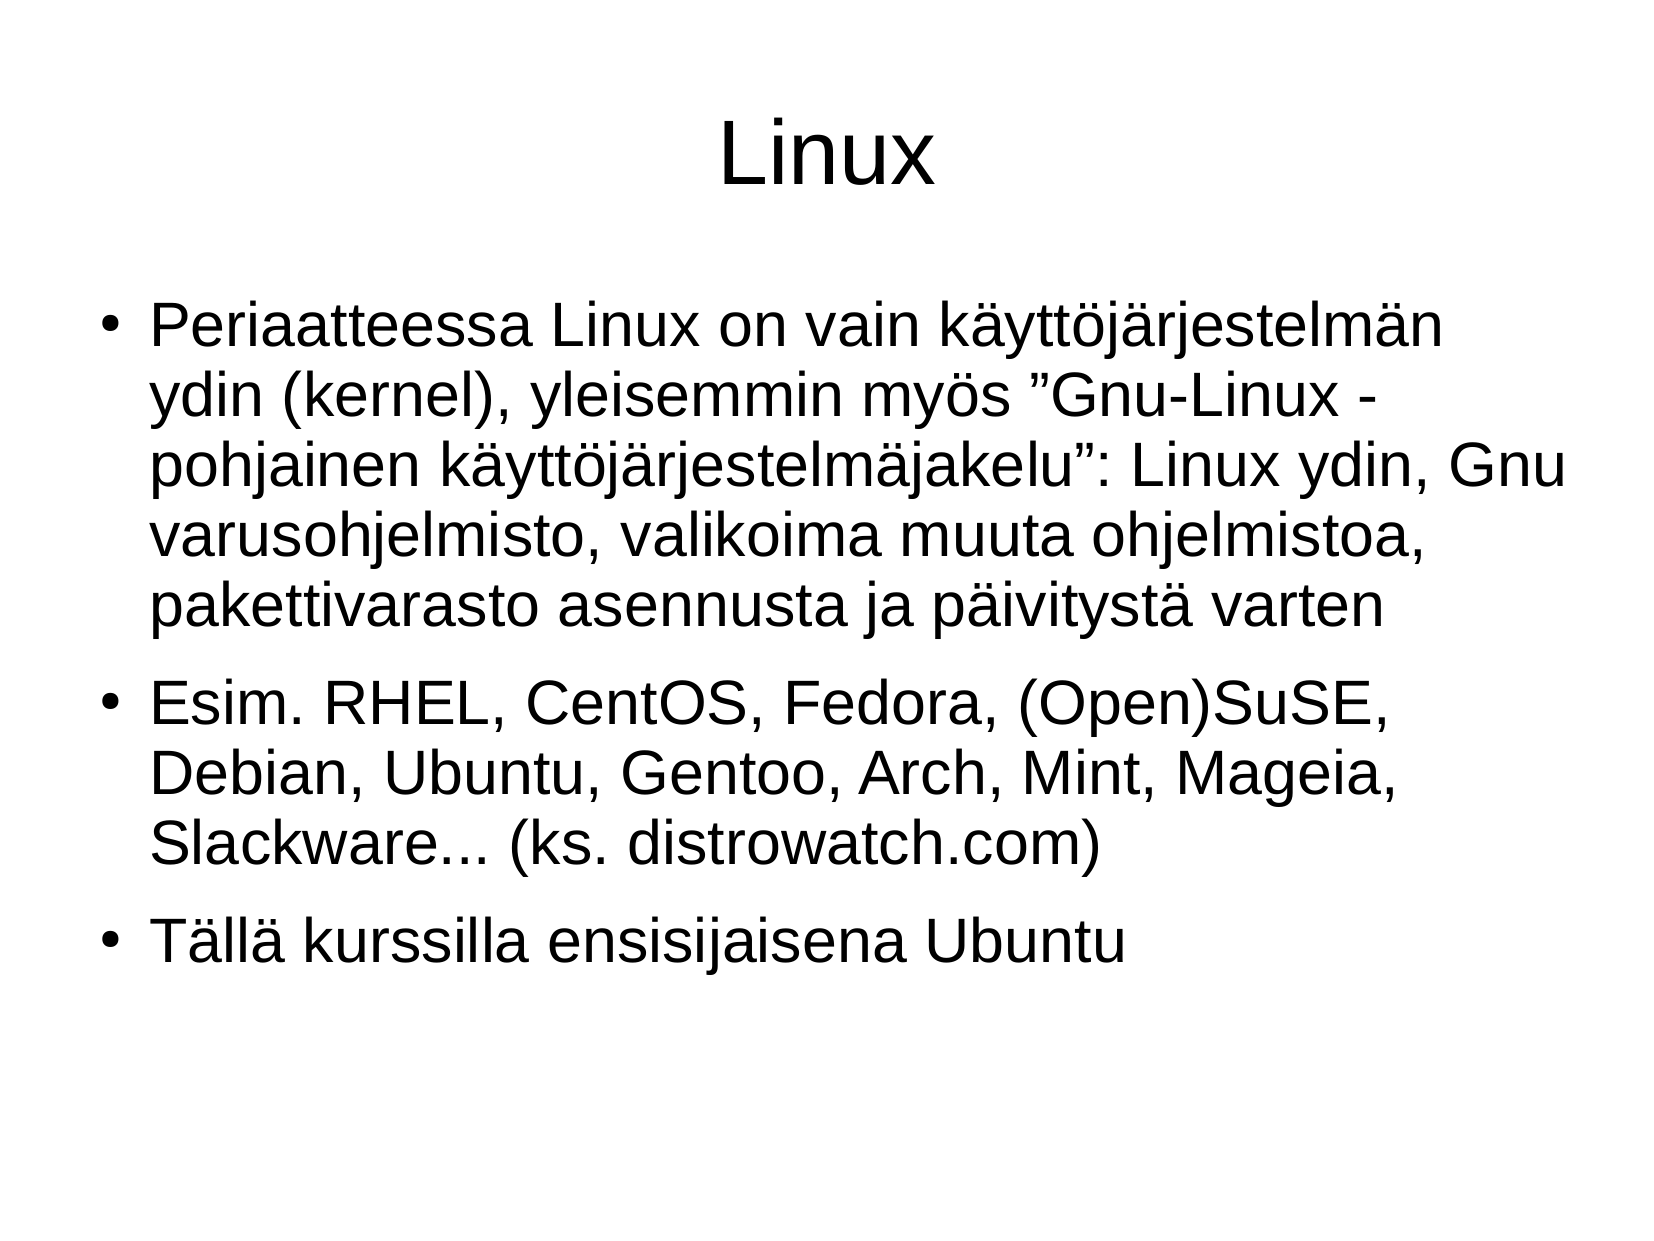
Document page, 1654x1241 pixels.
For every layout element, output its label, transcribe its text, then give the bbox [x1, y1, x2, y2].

title Linux [82, 49, 1571, 257]
list Periaatteessa Linux on vain käyttöjärjestelmän ydin (kernel), yleisemmin myös ”Gnu-Linux -pohjainen käyttöjärjestelmäjakelu”: Linux ydin, Gnu varusohjelmisto, valikoima muuta ohjelmistoa, pakettivarasto asennusta ja päivitystä varten Esim. RHEL, CentOS, Fedora, (Open)SuSE, Debian, Ubuntu, Gentoo, Arch, Mint, Mageia, Slackware... (ks. distrowatch.com) Tällä kurssilla ensisijaisena Ubuntu [82, 290, 1571, 1010]
